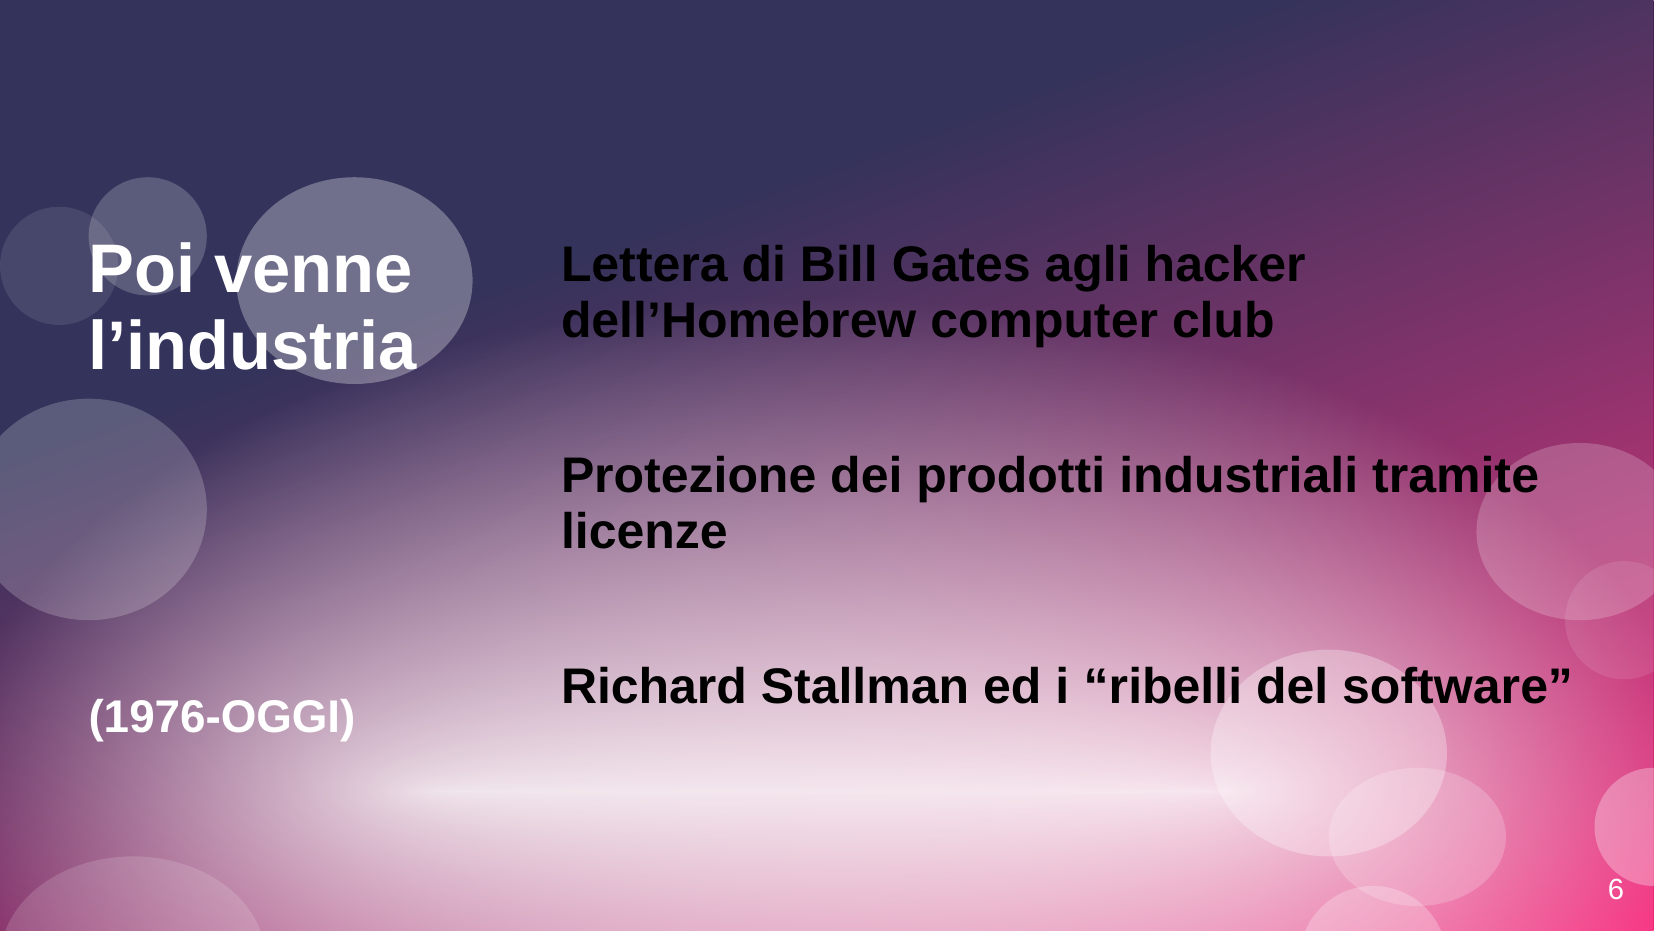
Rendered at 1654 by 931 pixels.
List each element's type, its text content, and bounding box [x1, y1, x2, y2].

list Lettera di Bill Gates agli hacker dell’Homebrew computer club Protezione dei prodotti industriali tramite licenze Richard Stallman ed i “ribelli del software” [561, 236, 1595, 827]
title Poi venne l’industria (1976-OGGI) [88, 230, 651, 743]
